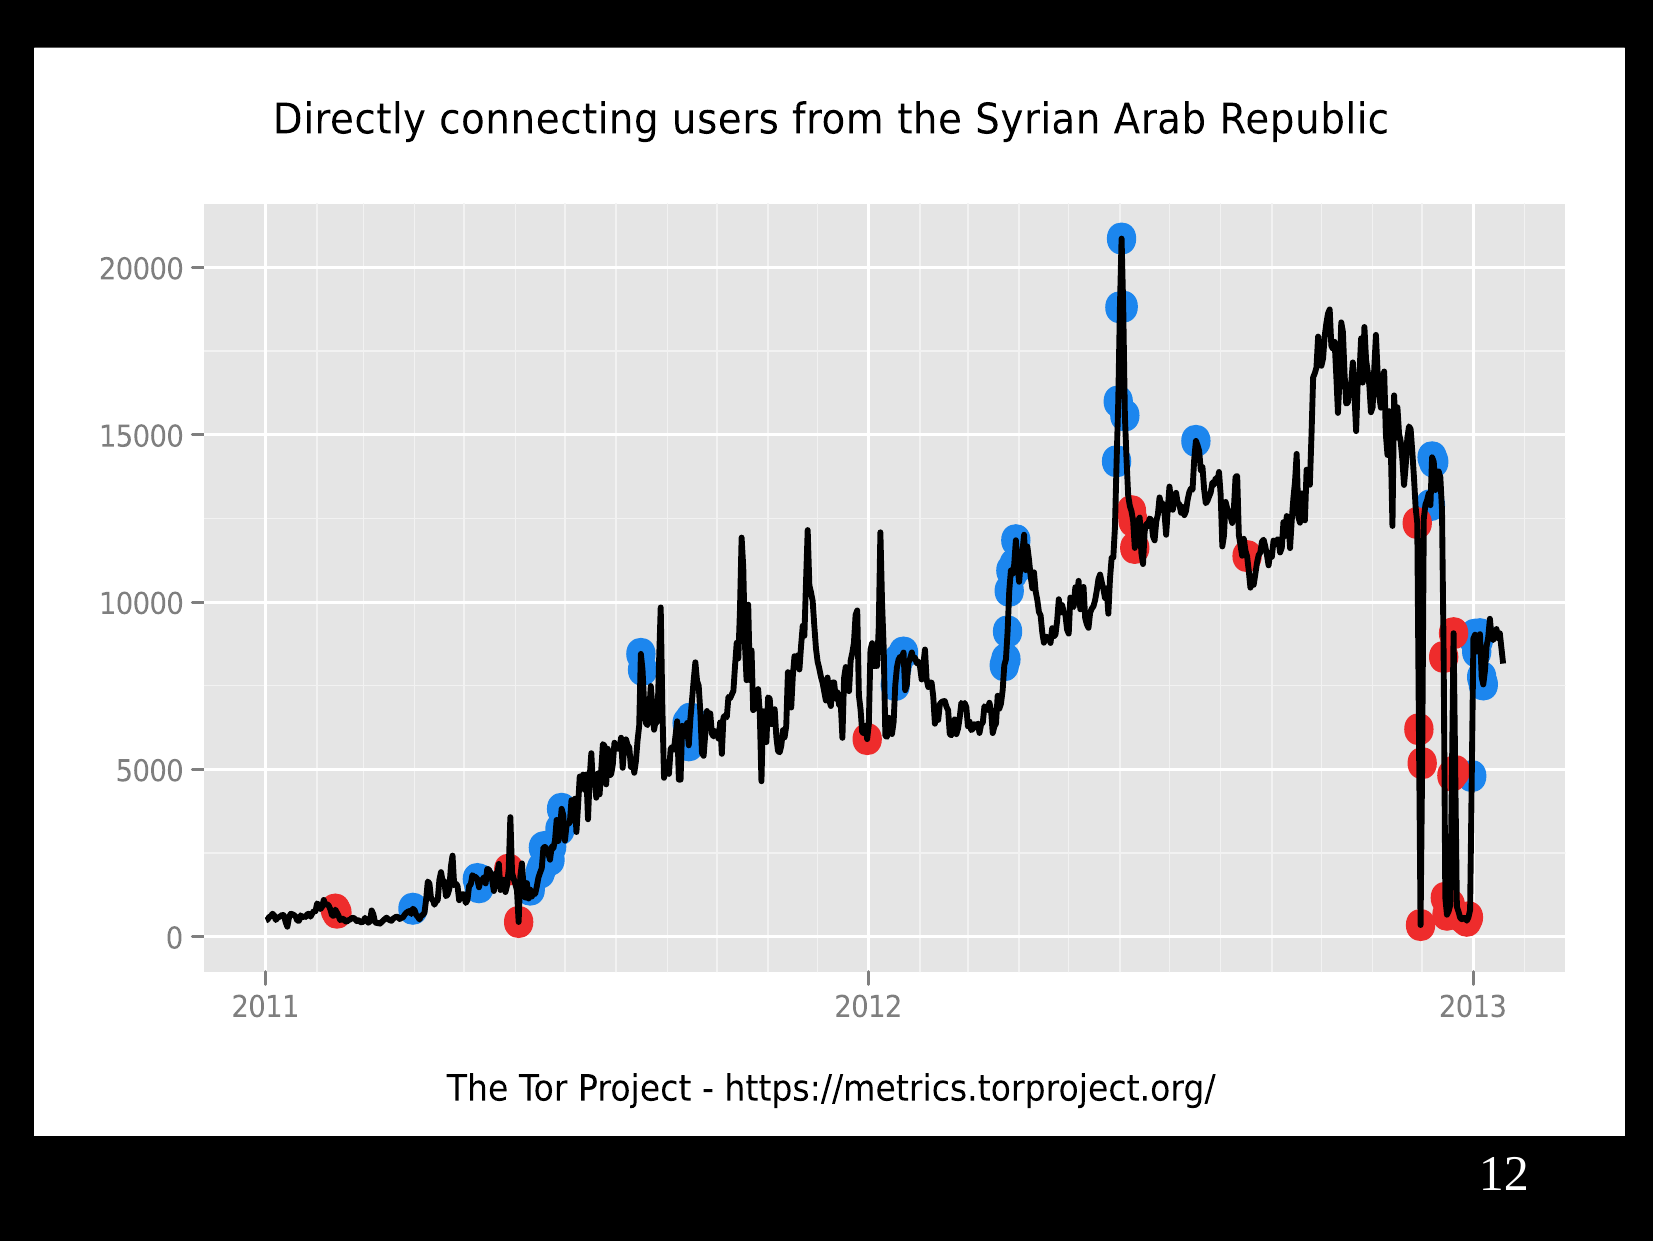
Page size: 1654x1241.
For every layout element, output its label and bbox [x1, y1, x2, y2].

picture [33, 46, 1626, 1137]
